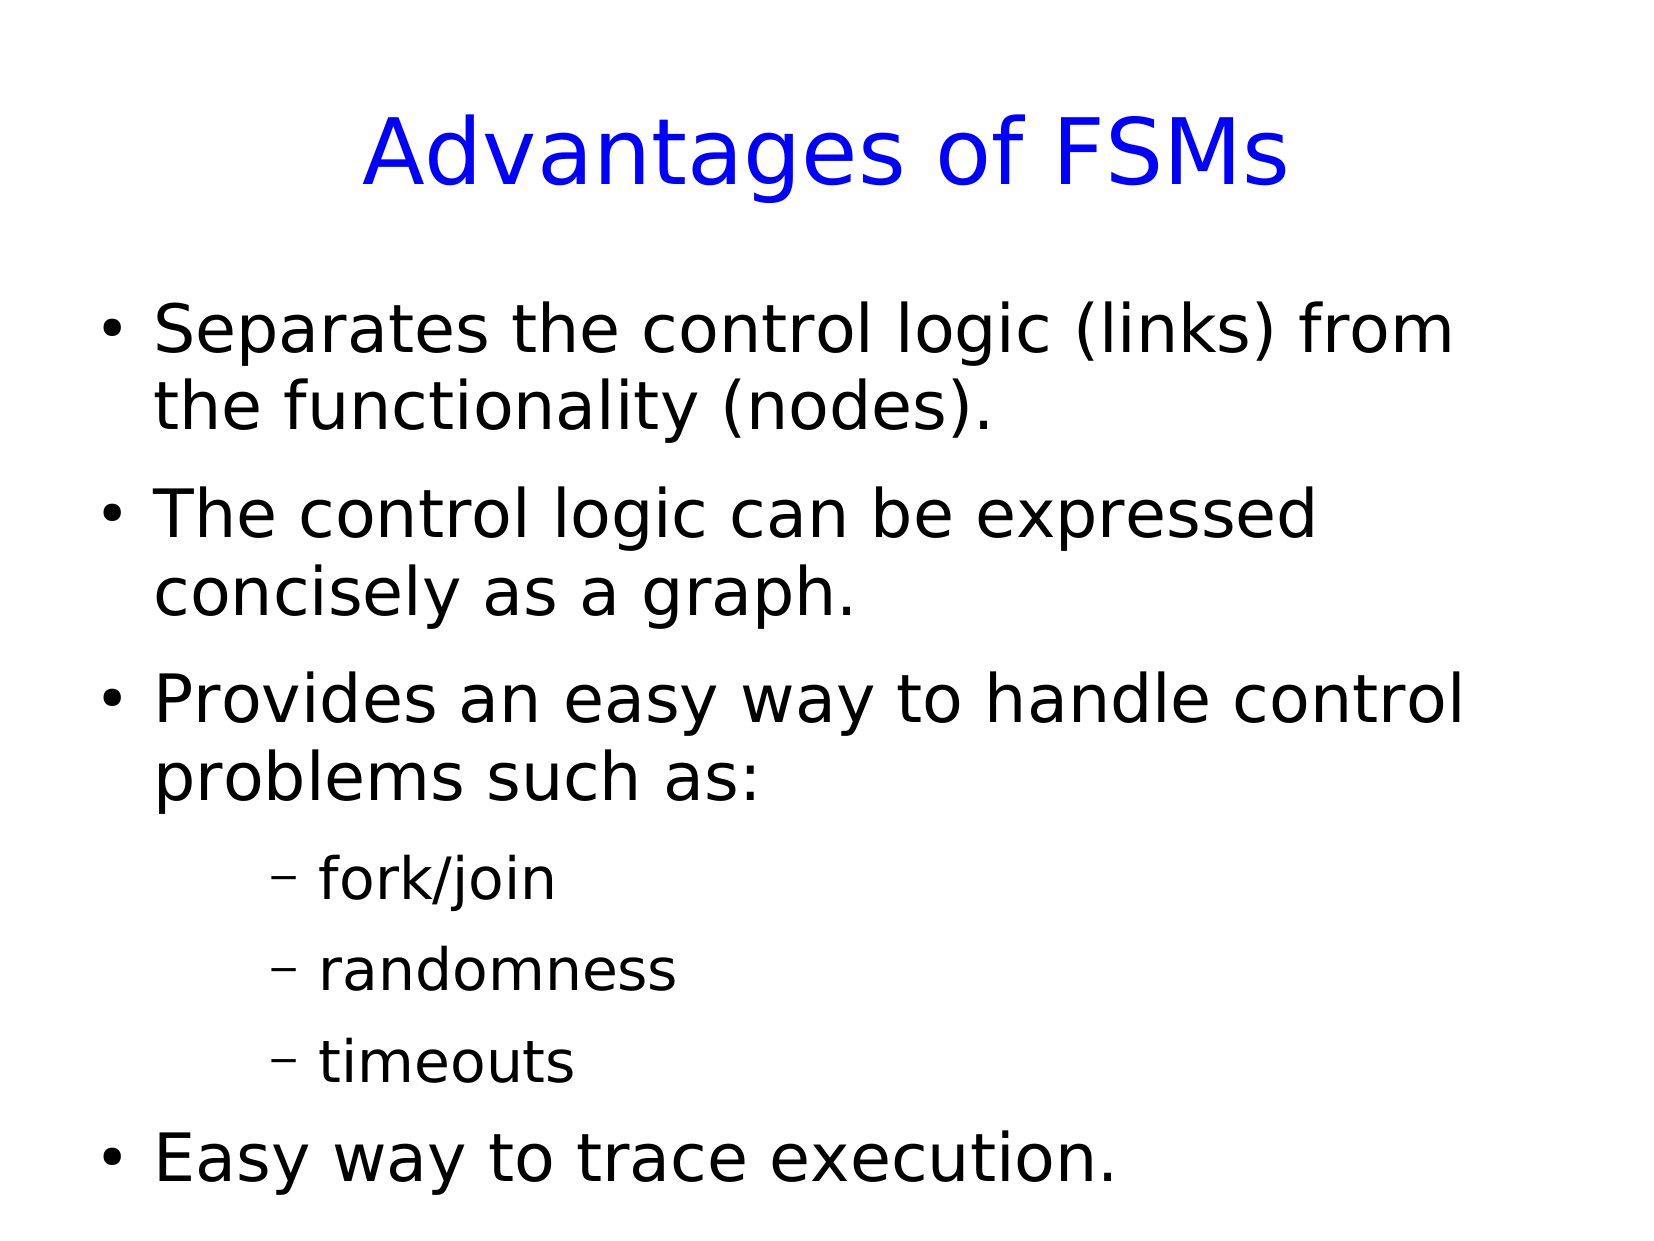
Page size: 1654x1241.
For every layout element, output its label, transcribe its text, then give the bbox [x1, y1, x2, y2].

list Separates the control logic (links) from the functionality (nodes). The control logic can be expressed concisely as a graph. Provides an easy way to handle control problems such as: fork/join randomness timeouts Easy way to trace execution. [82, 290, 1571, 1199]
title Advantages of FSMs [82, 49, 1571, 257]
